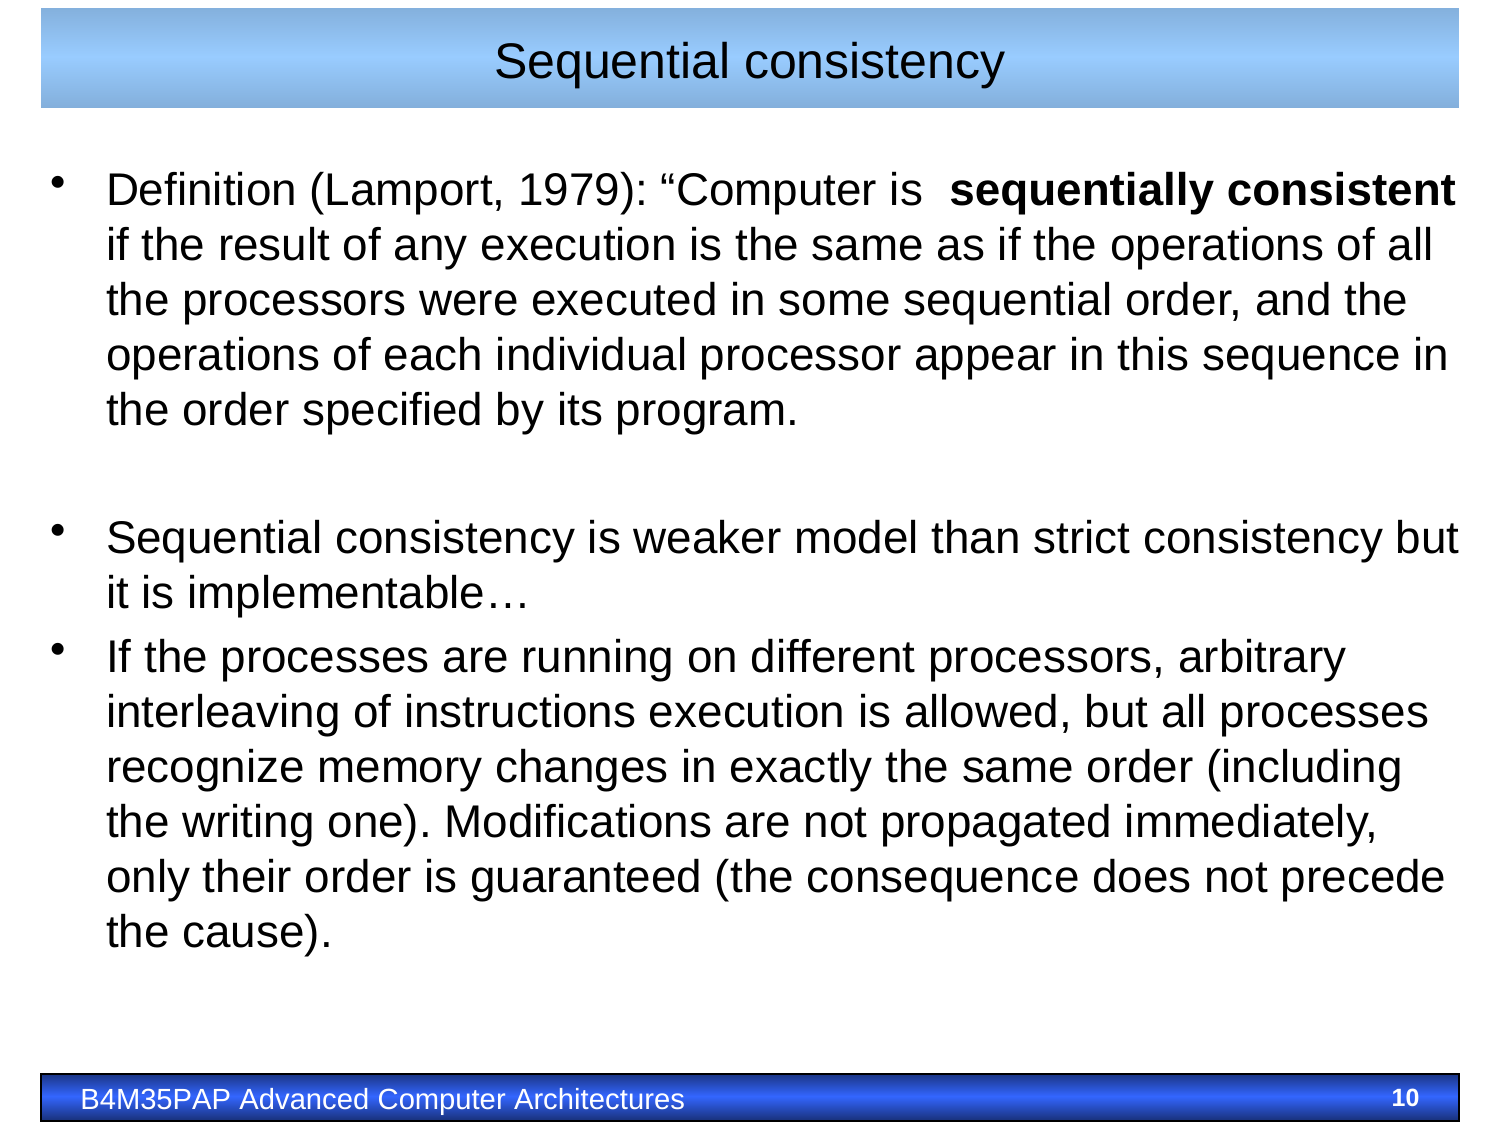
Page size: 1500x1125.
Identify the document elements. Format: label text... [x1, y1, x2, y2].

title Sequential consistency [41, 8, 1459, 108]
text_box Definition (Lamport, 1979): “Computer is sequentially consistent if the result of any execution is the same as if the operations of all the processors were executed in some sequential order, and the operations of each individual processor appear in this sequence in the order specified by its program. Sequential consistency is weaker model than strict consistency but it is implementable… If the processes are running on different processors, arbitrary interleaving of instructions execution is allowed, but all processes recognize memory changes in exactly the same order (including the writing one). Modifications are not propagated immediately, only their order is guaranteed (the consequence does not precede the cause). [35, 152, 1477, 1000]
